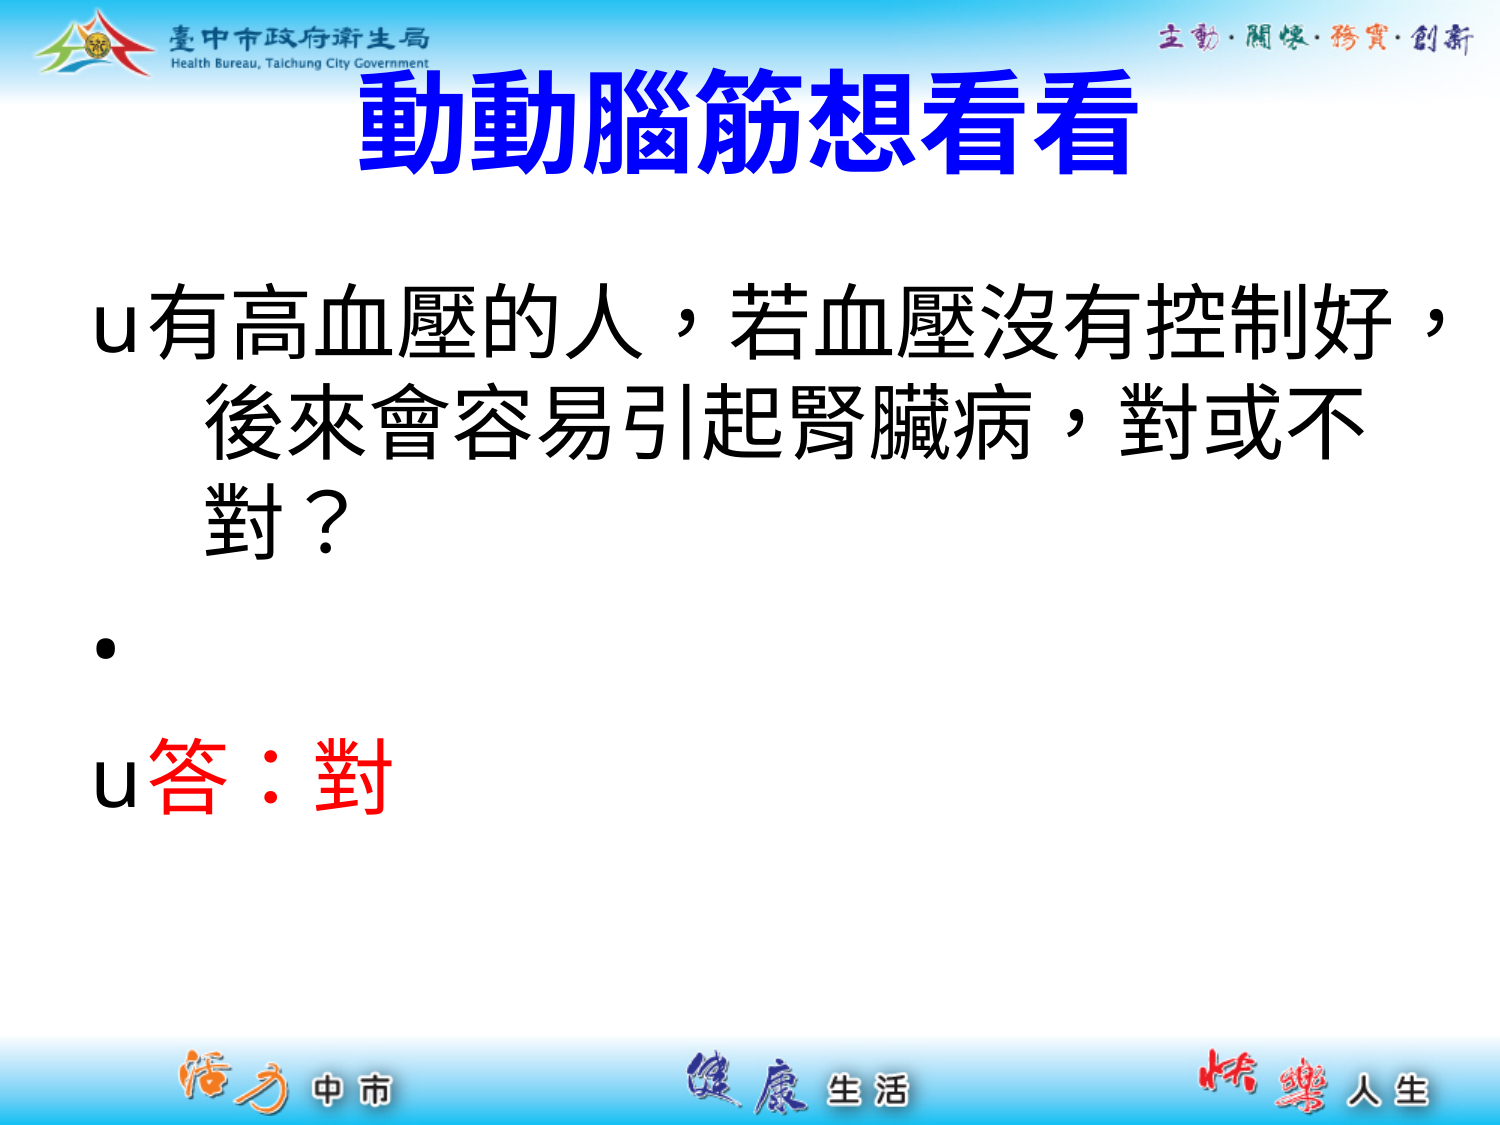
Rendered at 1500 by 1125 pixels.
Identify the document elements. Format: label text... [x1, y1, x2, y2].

title 動動腦筋想看看 [75, 45, 1426, 233]
list 有高血壓的人，若血壓沒有控制好，後來會容易引起腎臟病，對或不對？ 答：對 [75, 262, 1426, 1005]
